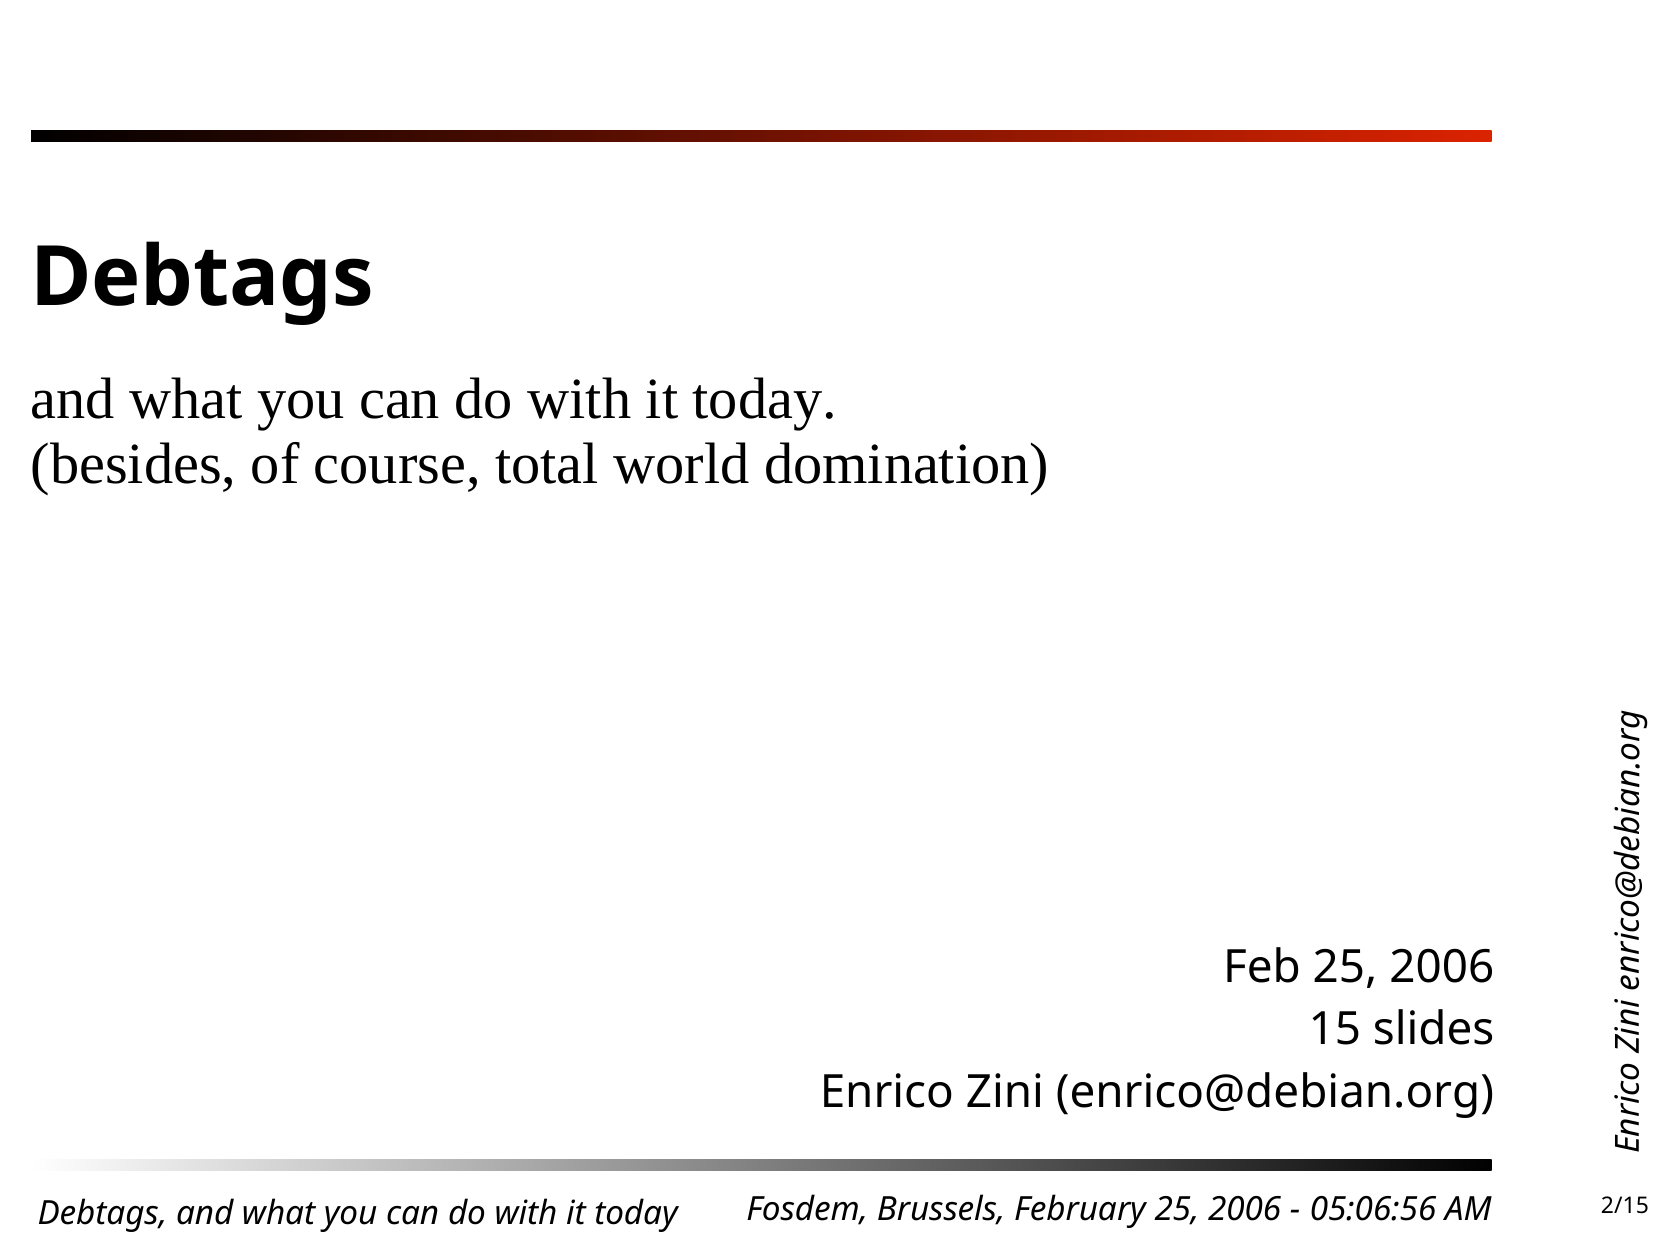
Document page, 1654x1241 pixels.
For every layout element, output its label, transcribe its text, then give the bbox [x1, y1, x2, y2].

text_box and what you can do with it today. (besides, of course, total world domination) [30, 366, 1298, 508]
text_box Debtags [30, 216, 1593, 367]
text_box Feb 25, 2006 15 slides Enrico Zini (enrico@debian.org) [625, 933, 1495, 1167]
